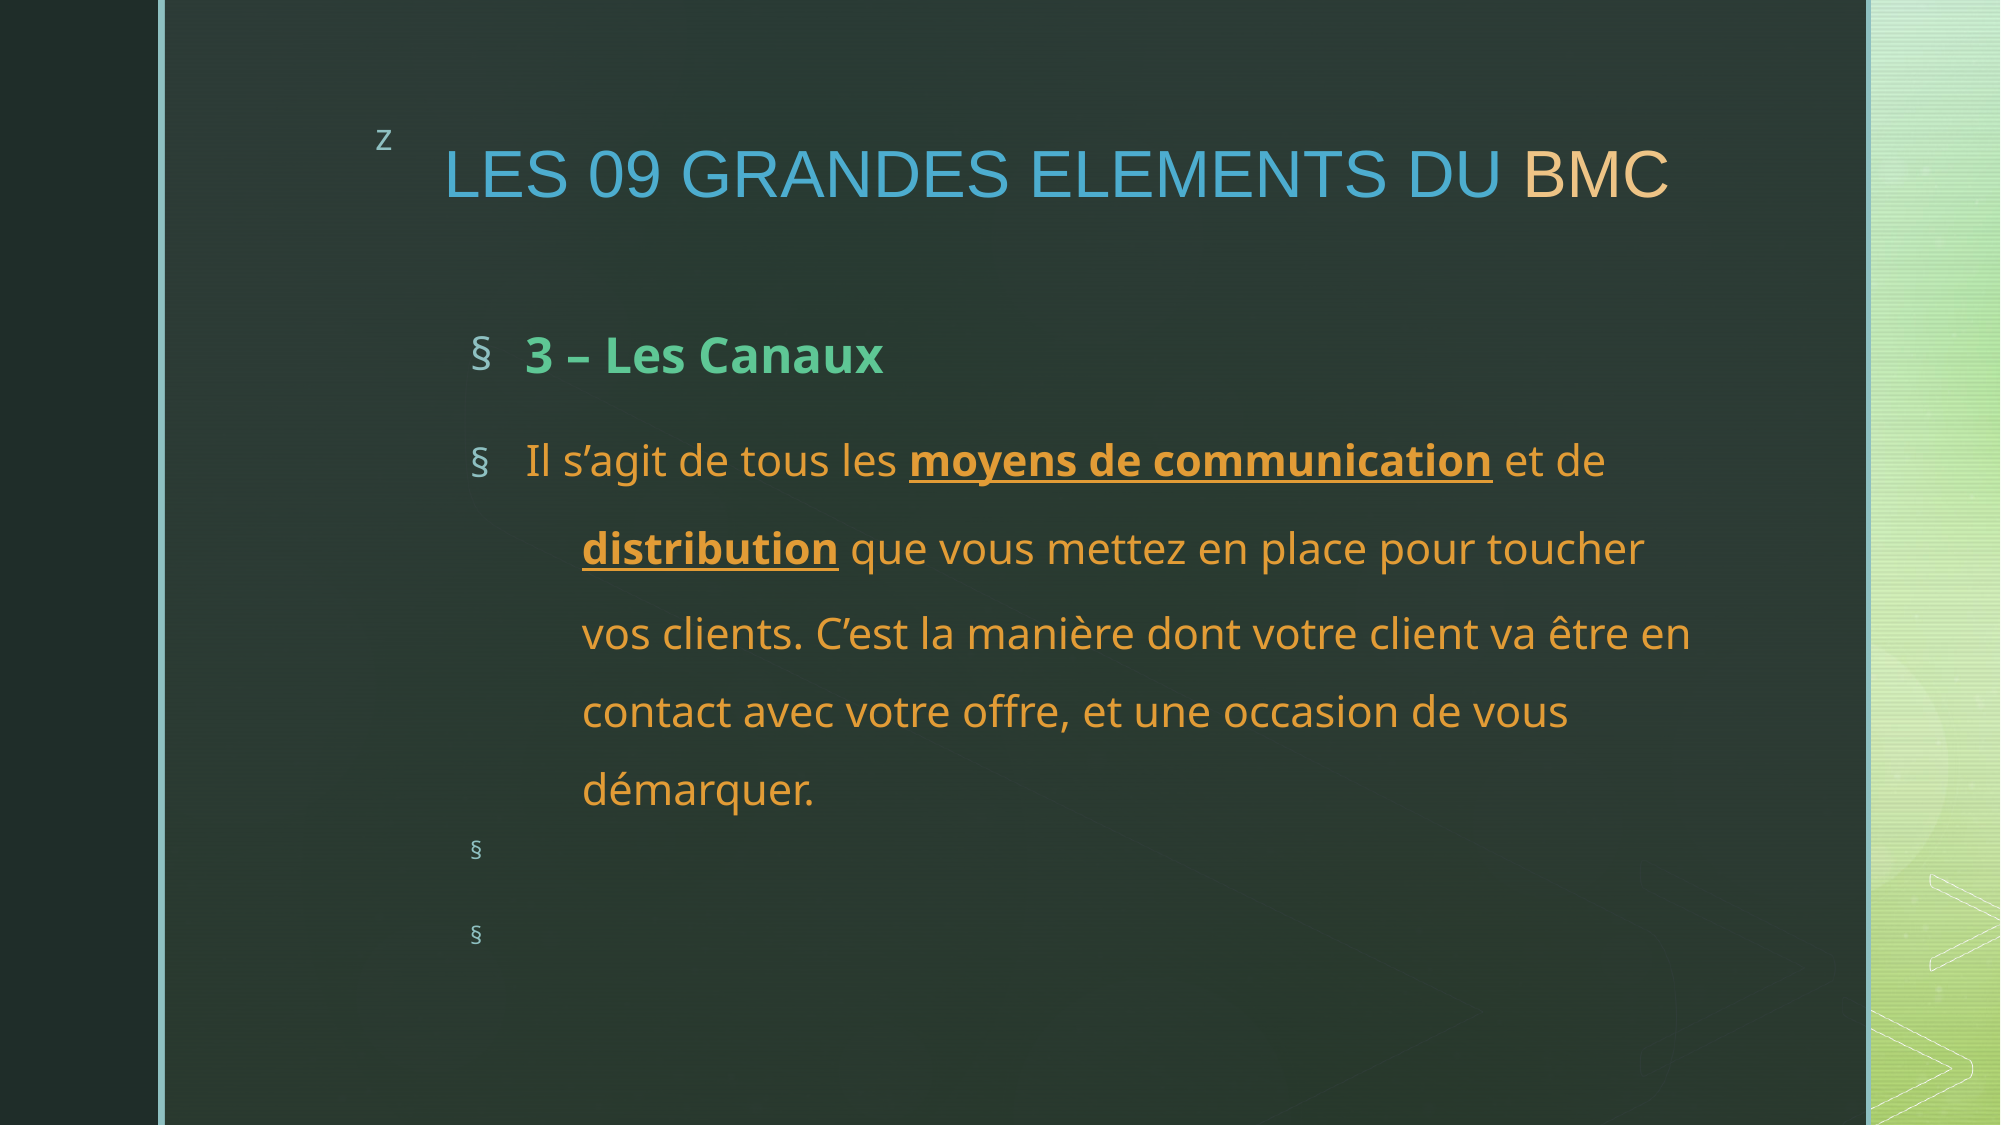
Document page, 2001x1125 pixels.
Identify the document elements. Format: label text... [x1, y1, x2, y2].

title LES 09 GRANDES ELEMENTS DU BMC [428, 132, 1734, 310]
list 3 – Les Canaux Il s’agit de tous les moyens de communication et de distribution que vous mettez en place pour toucher vos clients. C’est la manière dont votre client va être en contact avec votre offre, et une occasion de vous démarquer. [454, 336, 1734, 993]
